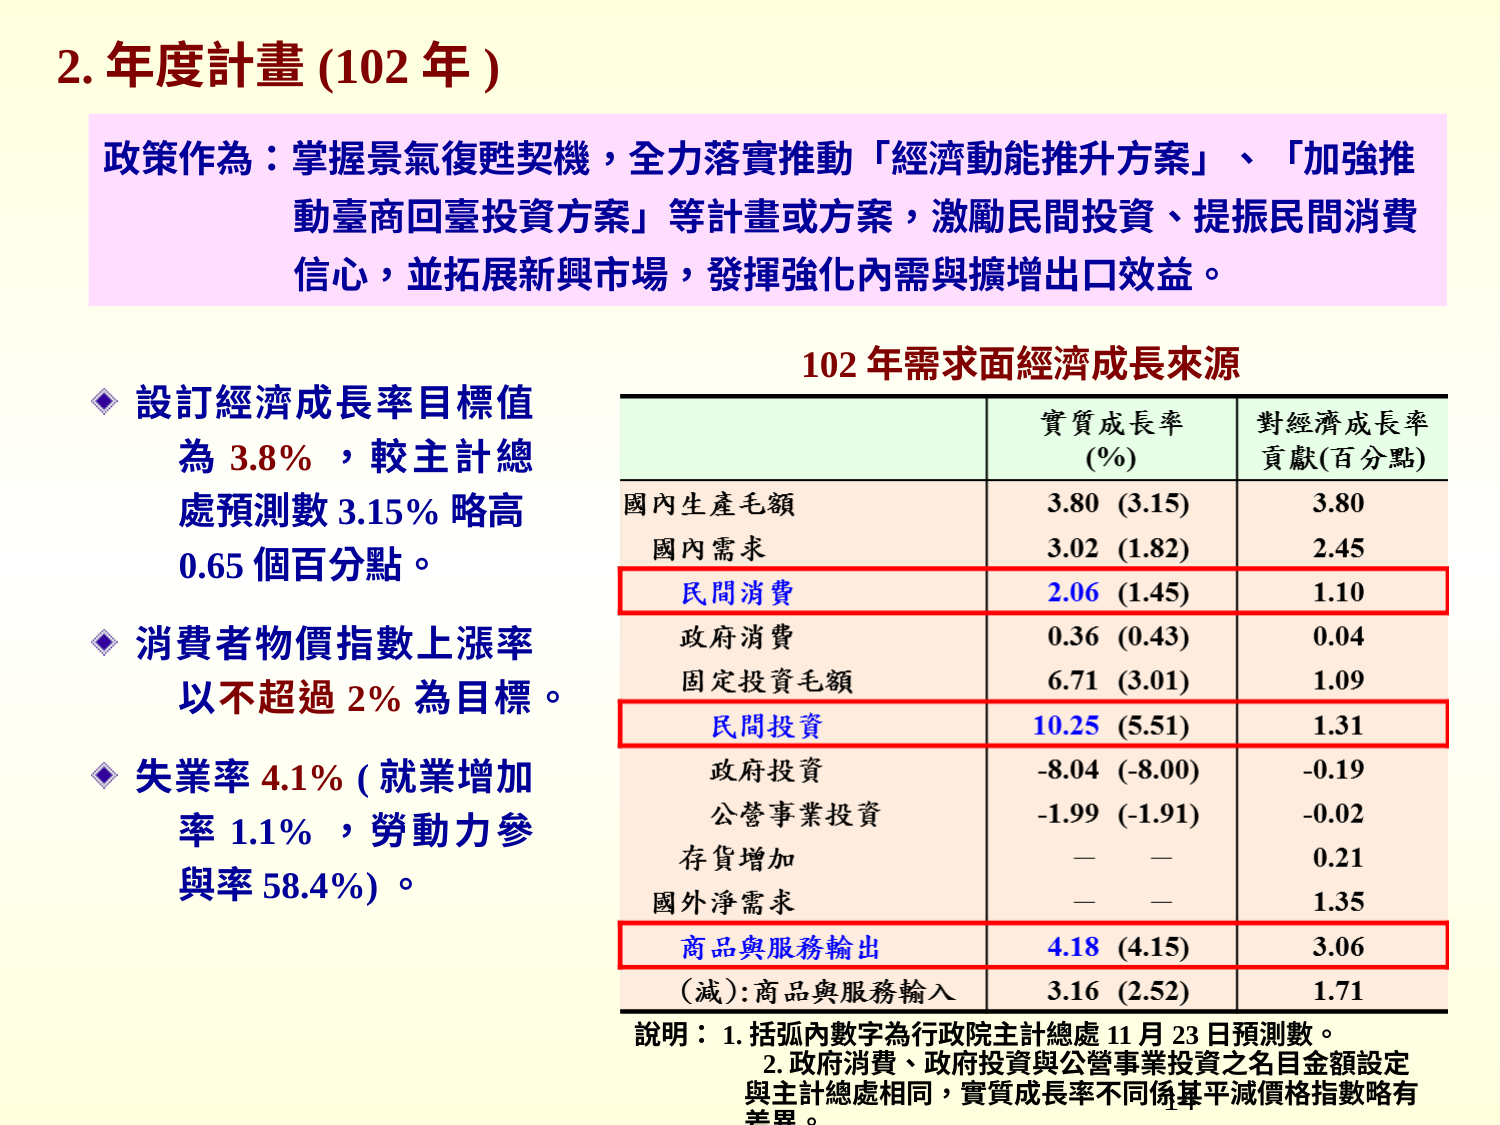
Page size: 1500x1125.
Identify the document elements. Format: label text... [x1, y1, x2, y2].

text_box 設訂經濟成長率目標值為3.8%，較主計總處預測數3.15%略高0.65個百分點。 消費者物價指數上漲率以不超過2%為目標。 失業率4.1% (就業增加率1.1%，勞動力參與率58.4%)。 [76, 362, 550, 920]
title 102年需求面經濟成長來源 [714, 332, 1329, 393]
text_box 說明：1.括弧內數字為行政院主計總處11月23日預測數。 2.政府消費、政府投資與公營事業投資之名目金額設定與主計總處相同，實質成長率不同係其平減價格指數略有差異。 [620, 1013, 1447, 1118]
picture [603, 395, 1449, 1025]
text_box 2.年度計畫(102年) [41, 8, 1152, 101]
text_box 14 [1147, 1046, 1498, 1125]
text_box 政策作為：掌握景氣復甦契機，全力落實推動「經濟動能推升方案」、「加強推動臺商回臺投資方案」等計畫或方案，激勵民間投資、提振民間消費信心，並拓展新興市場，發揮強化內需與擴增出口效益。 [88, 113, 1447, 306]
